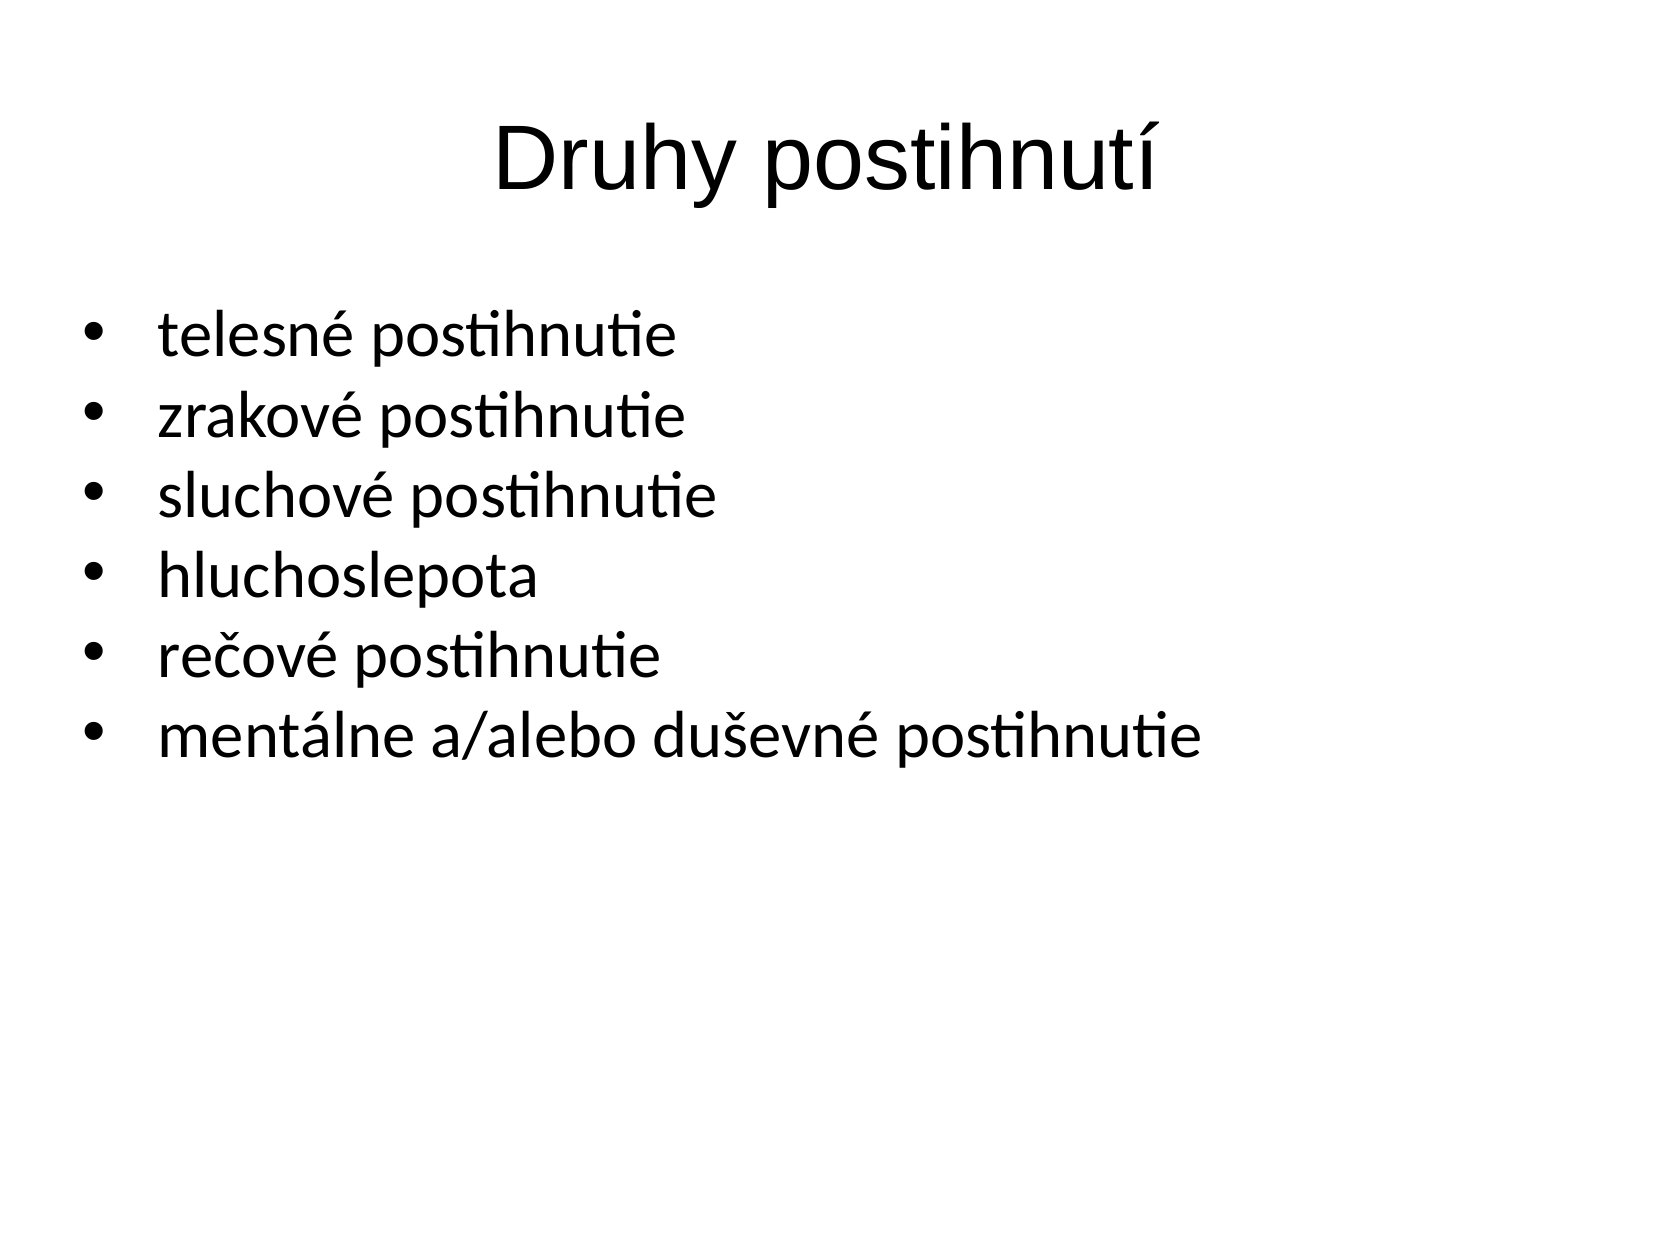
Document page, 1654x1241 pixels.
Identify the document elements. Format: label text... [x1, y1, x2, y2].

title Druhy postihnutí [82, 49, 1571, 257]
list telesné postihnutie zrakové postihnutie sluchové postihnutie hluchoslepota rečové postihnutie mentálne a/alebo duševné postihnutie [82, 290, 1571, 1040]
